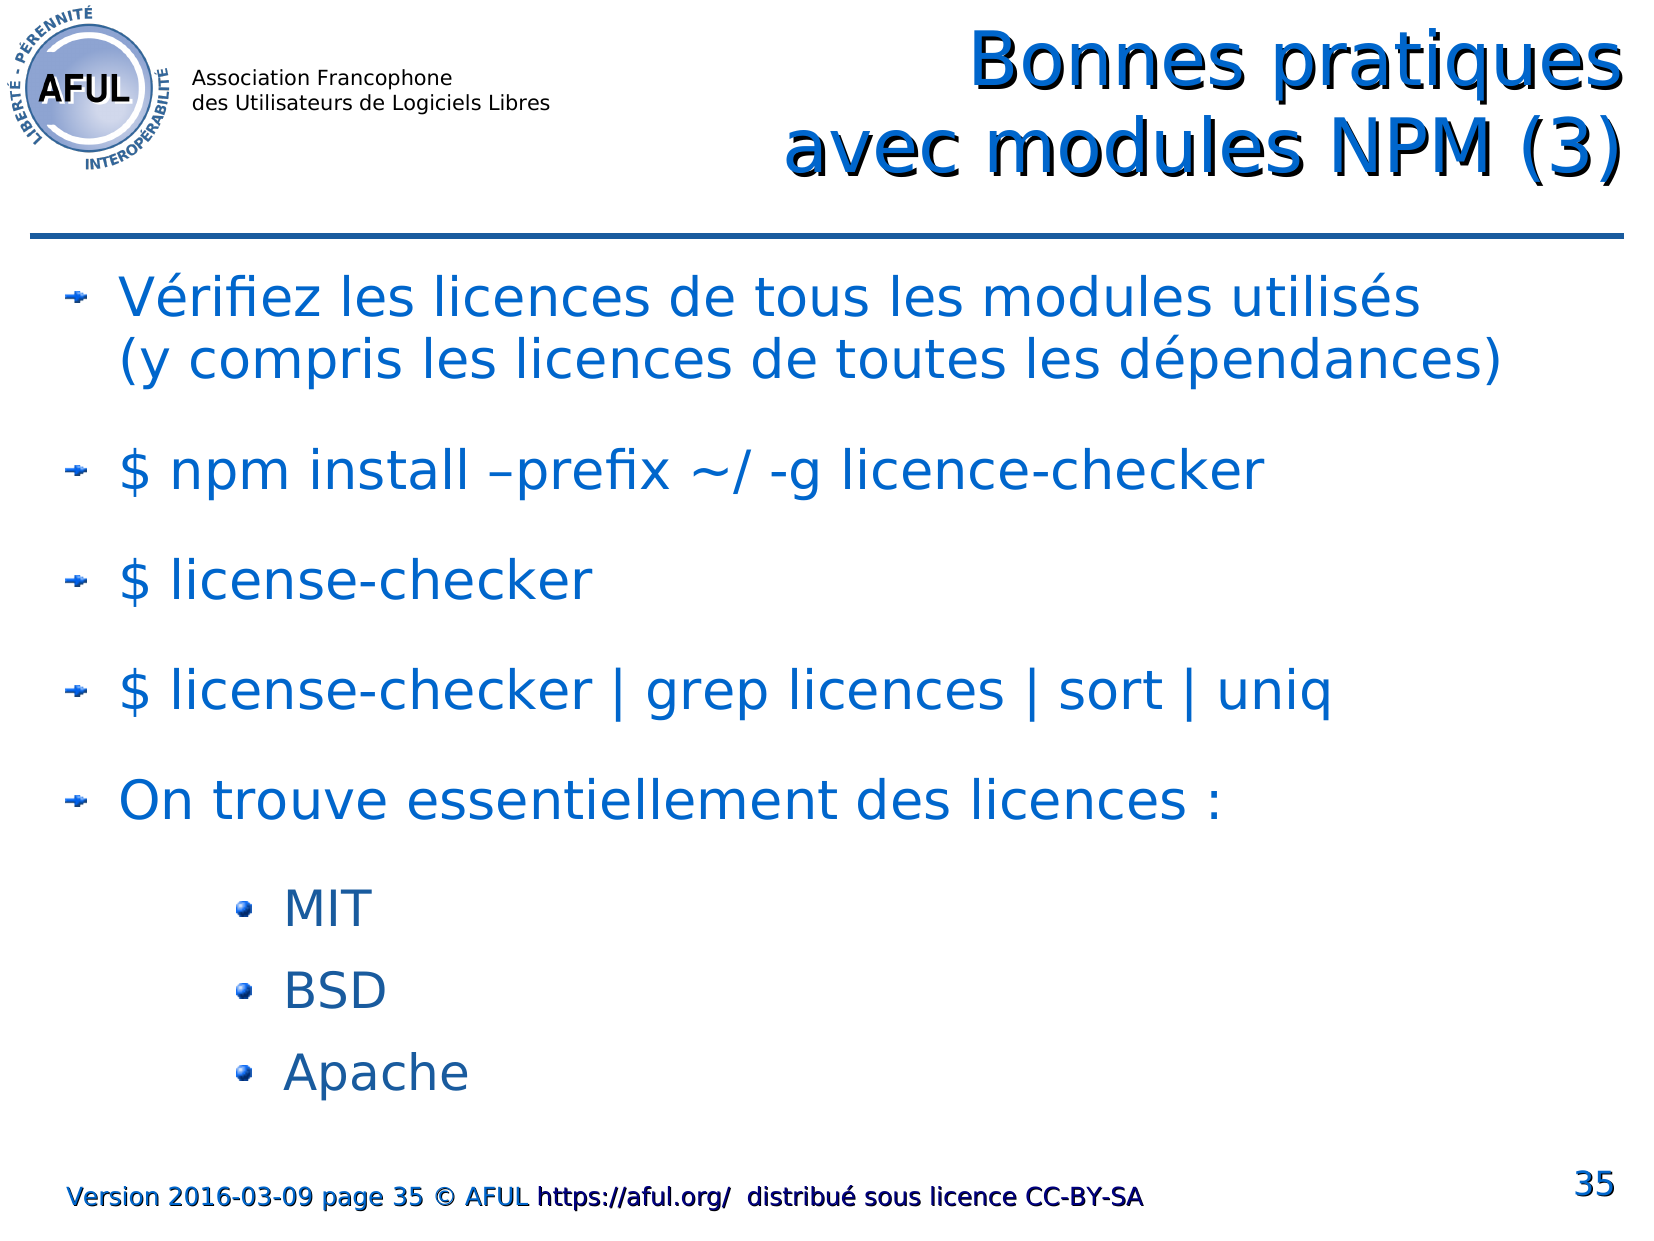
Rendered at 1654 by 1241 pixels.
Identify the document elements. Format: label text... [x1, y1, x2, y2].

list Vérifiez les licences de tous les modules utilisés (y compris les licences de toutes les dépendances) $ npm install –prefix ~/ -g licence-checker $ license-checker $ license-checker | grep licences | sort | uniq On trouve essentiellement des licences : MIT BSD Apache [47, 265, 1595, 1241]
picture [0, 0, 178, 178]
title Bonnes pratiques avec modules NPM (3) [501, 0, 1625, 207]
